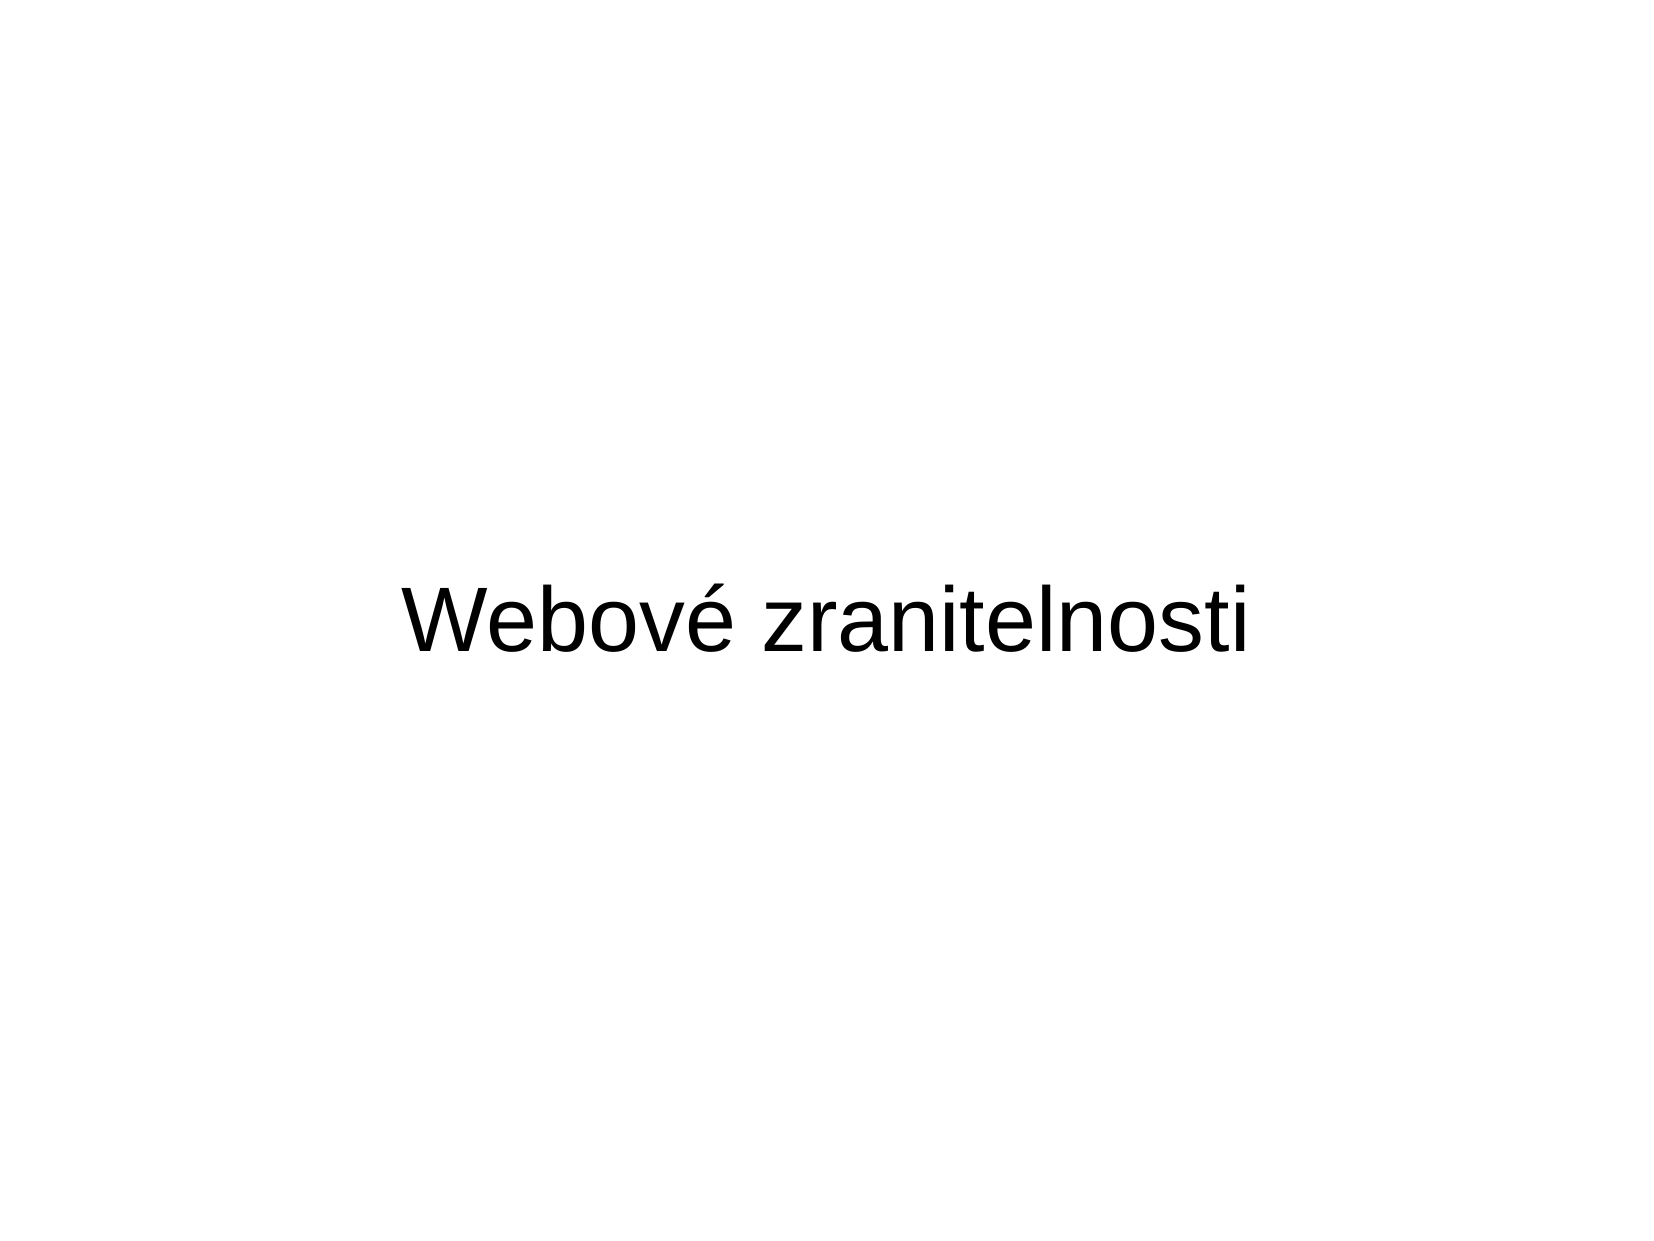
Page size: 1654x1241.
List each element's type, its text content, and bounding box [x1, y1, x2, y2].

title Webové zranitelnosti [82, 516, 1571, 724]
